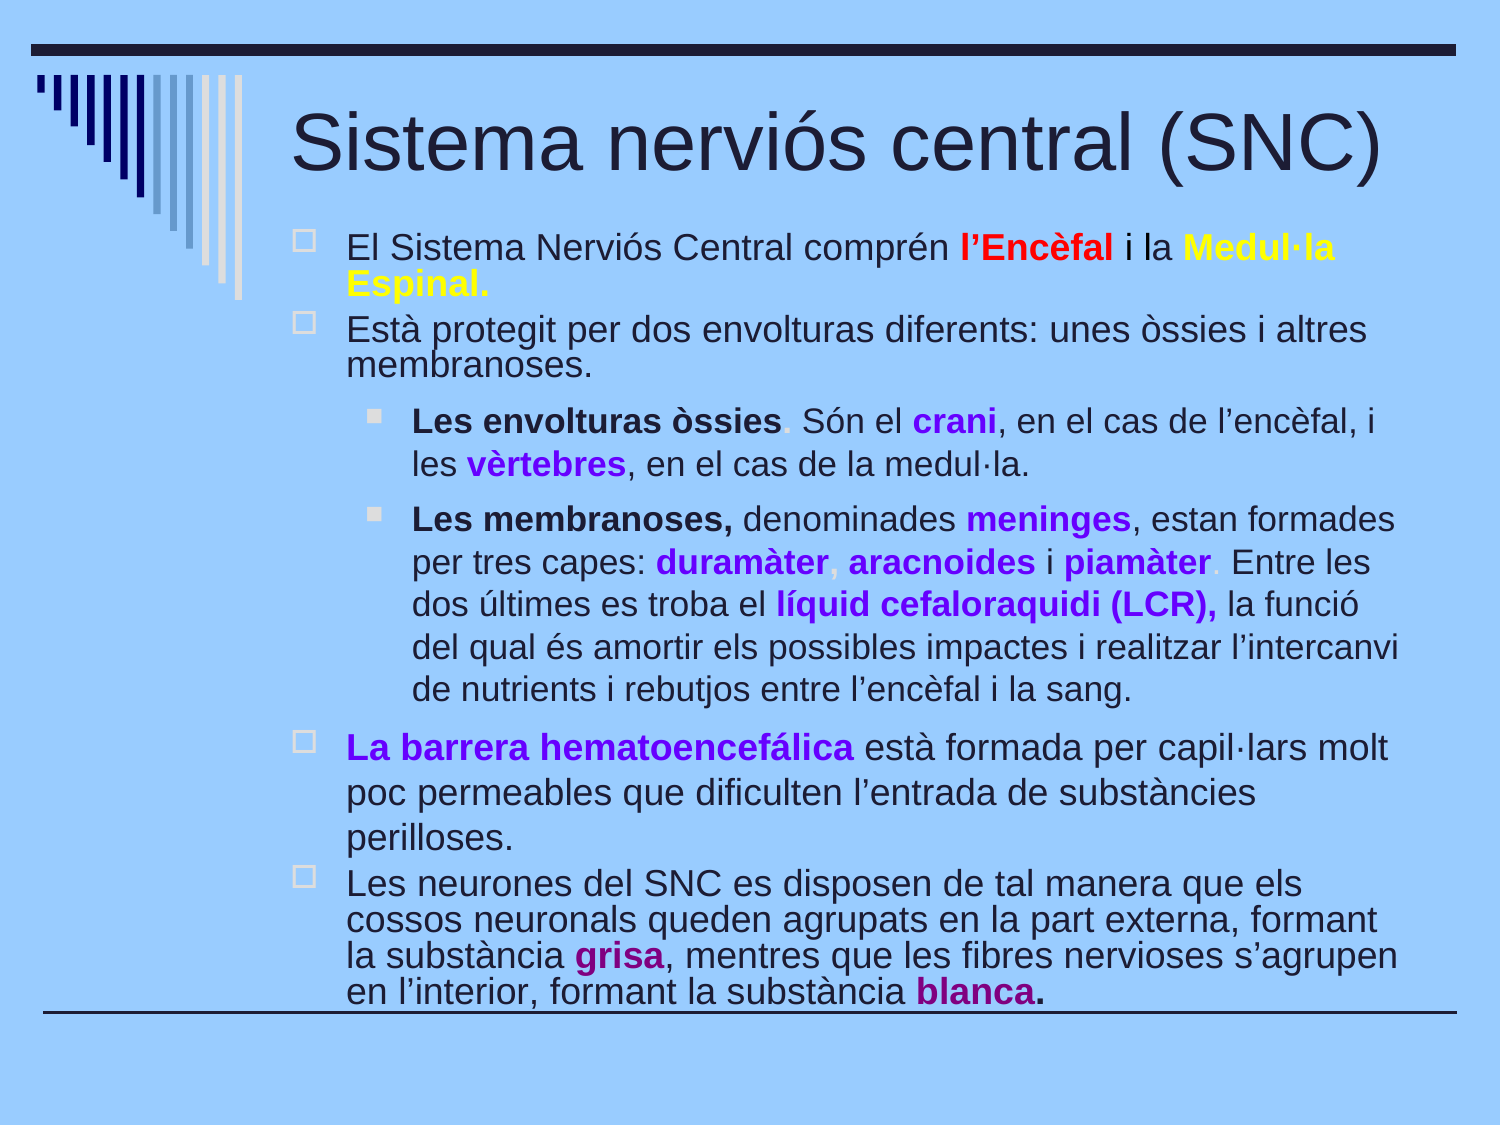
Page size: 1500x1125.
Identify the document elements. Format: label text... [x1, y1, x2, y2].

list El Sistema Nerviós Central comprén l’Encèfal i la Medul·la Espinal. Està protegit per dos envolturas diferents: unes òssies i altres membranoses. Les envolturas òssies. Són el crani, en el cas de l’encèfal, i les vèrtebres, en el cas de la medul·la. Les membranoses, denominades meninges, estan formades per tres capes: duramàter, aracnoides i piamàter. Entre les dos últimes es troba el líquid cefaloraquidi (LCR), la funció del qual és amortir els possibles impactes i realitzar l’intercanvi de nutrients i rebutjos entre l’encèfal i la sang. La barrera hematoencefálica està formada per capil·lars molt poc permeables que dificulten l’entrada de substàncies perilloses. Les neurones del SNC es disposen de tal manera que els cossos neuronals queden agrupats en la part externa, formant la substància grisa, mentres que les fibres nervioses s’agrupen en l’interior, formant la substància blanca. [274, 224, 1425, 1047]
title Sistema nerviós central (SNC) [274, 75, 1425, 201]
